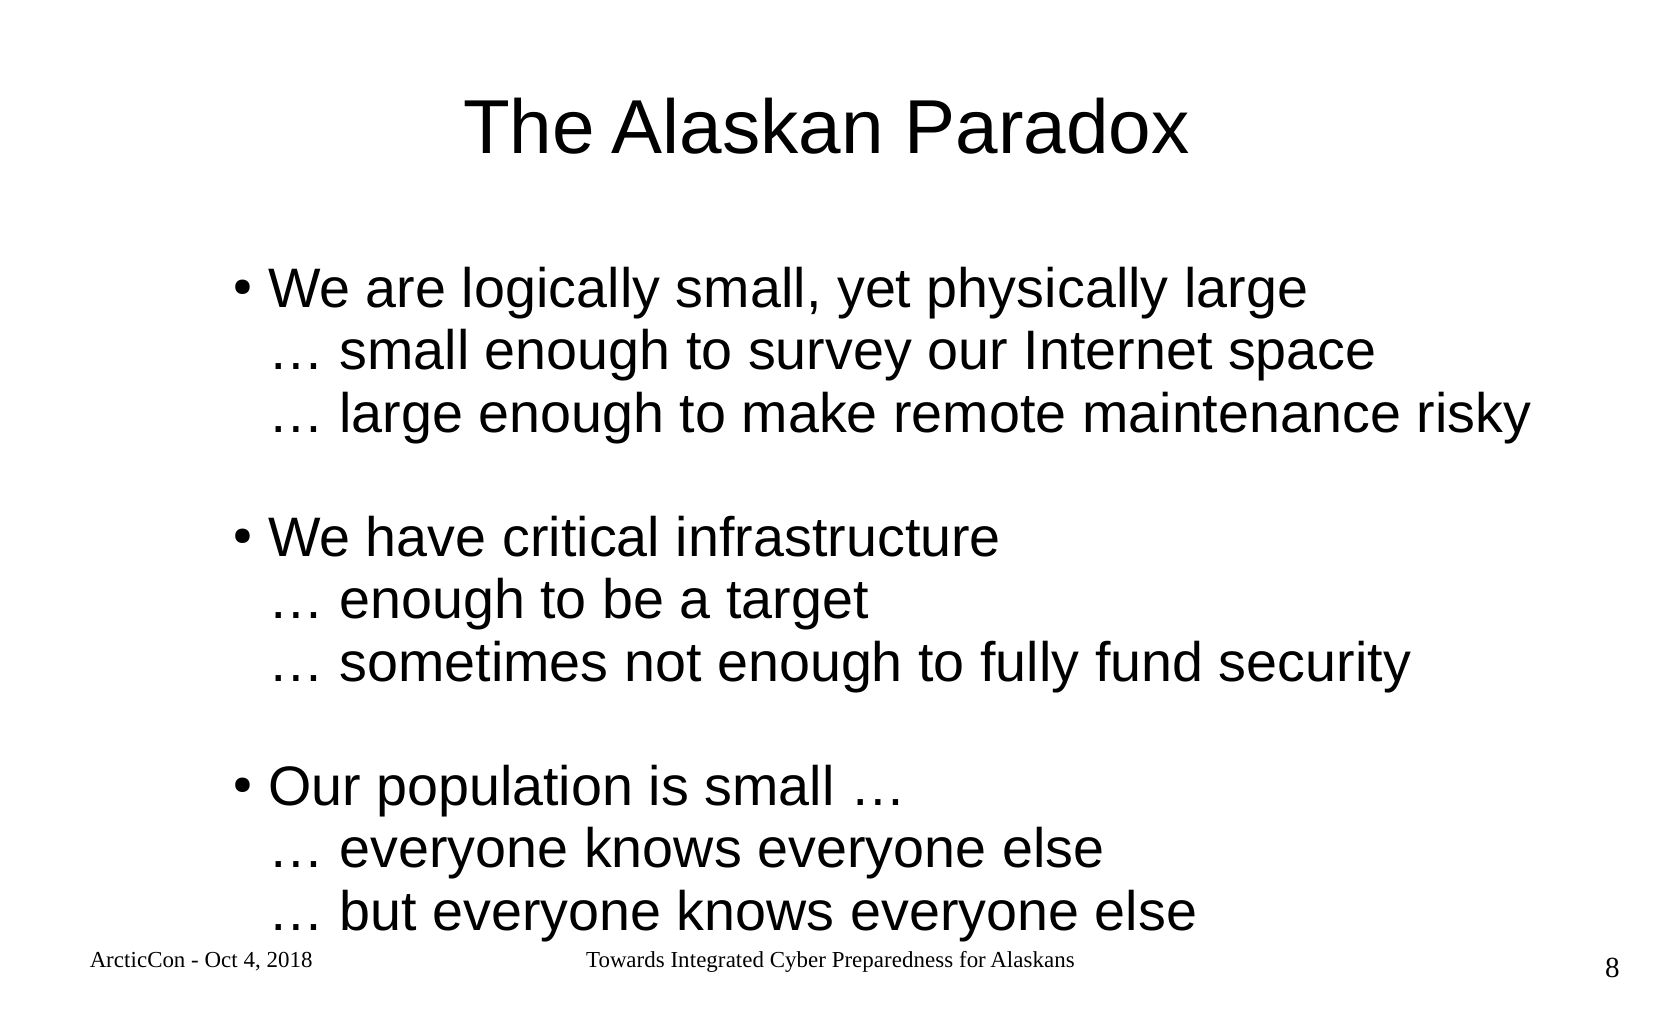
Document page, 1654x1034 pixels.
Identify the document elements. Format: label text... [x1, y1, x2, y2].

subtitle We are logically small, yet physically large … small enough to survey our Internet space … large enough to make remote maintenance risky We have critical infrastructure … enough to be a target … sometimes not enough to fully fund security Our population is small … … everyone knows everyone else … but everyone knows everyone else [82, 195, 1571, 986]
title The Alaskan Paradox [82, 41, 1571, 195]
text_box <number> [1560, 951, 1621, 1023]
